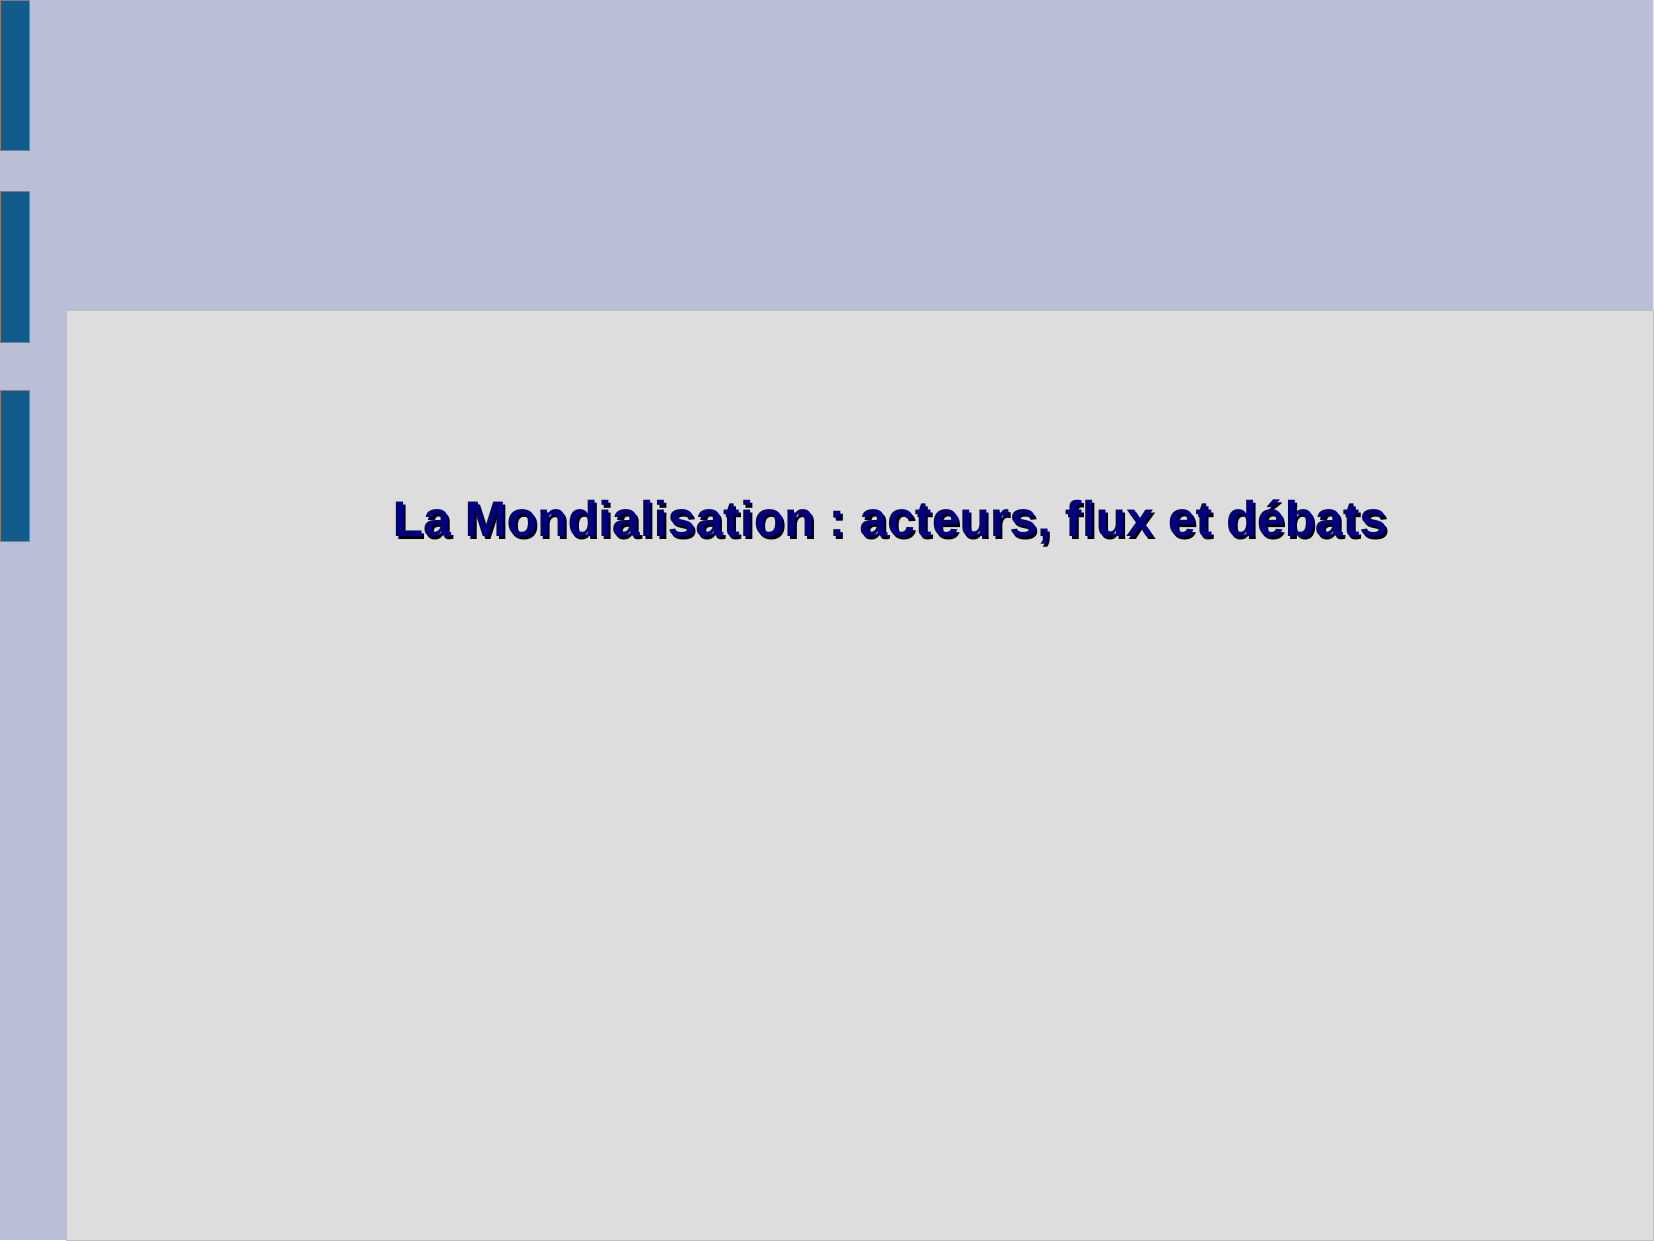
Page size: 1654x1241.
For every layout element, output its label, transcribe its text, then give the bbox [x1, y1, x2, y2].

text_box La Mondialisation : acteurs, flux et débats [377, 484, 1404, 557]
